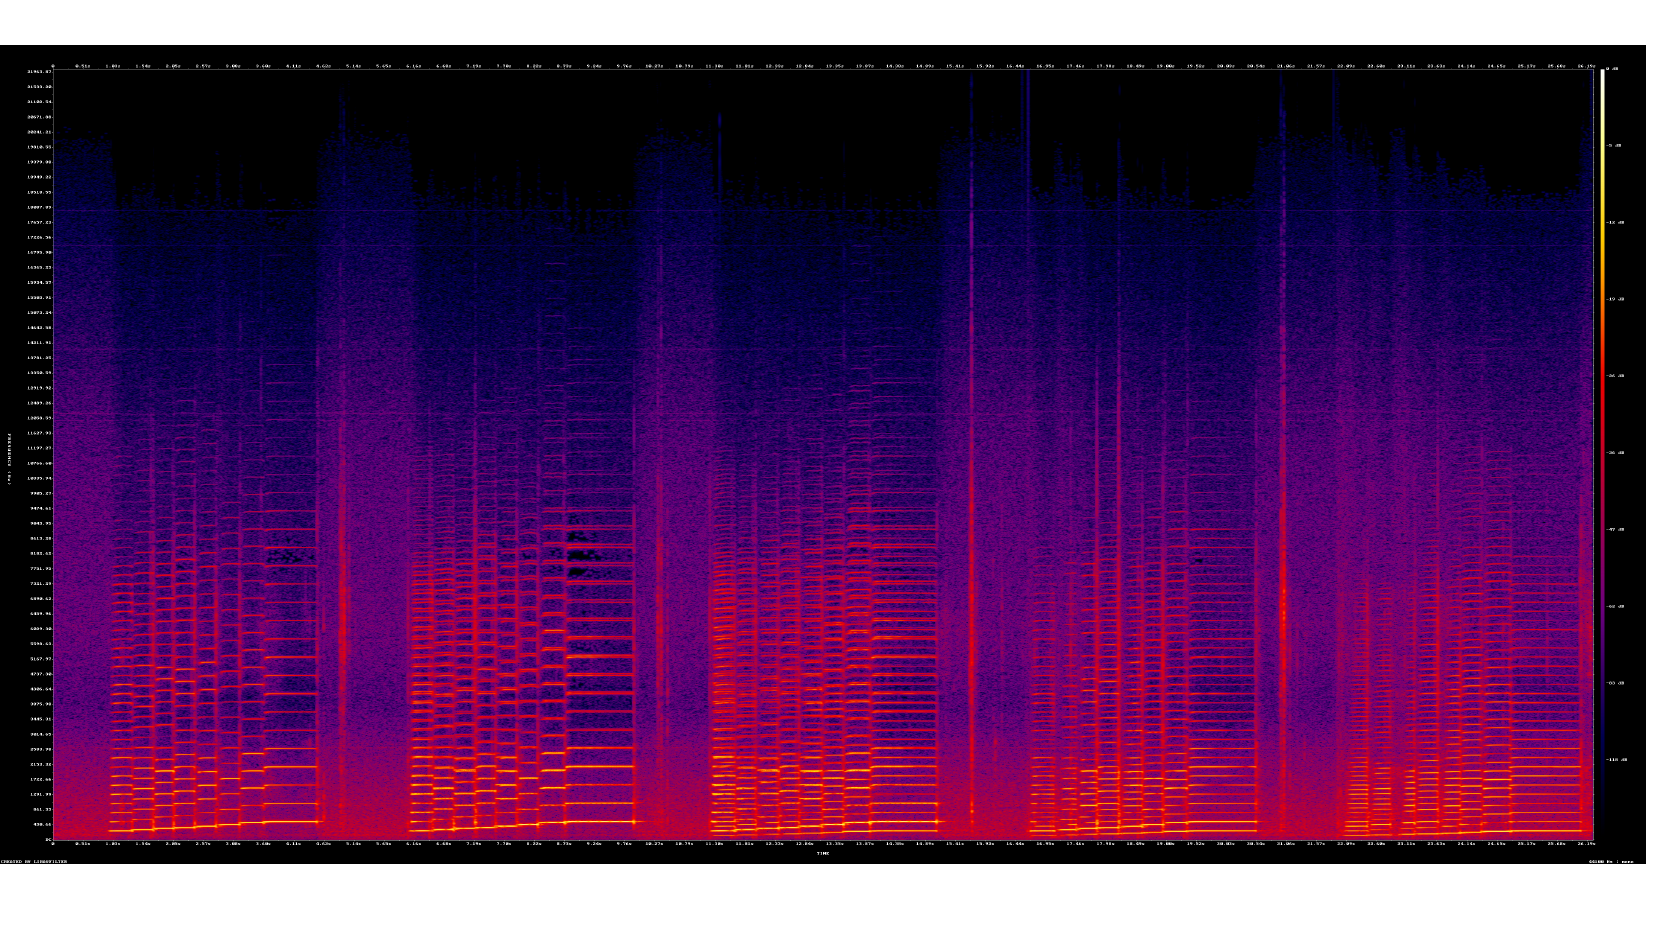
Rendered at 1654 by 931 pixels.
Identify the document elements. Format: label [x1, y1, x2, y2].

picture [0, 45, 1646, 864]
